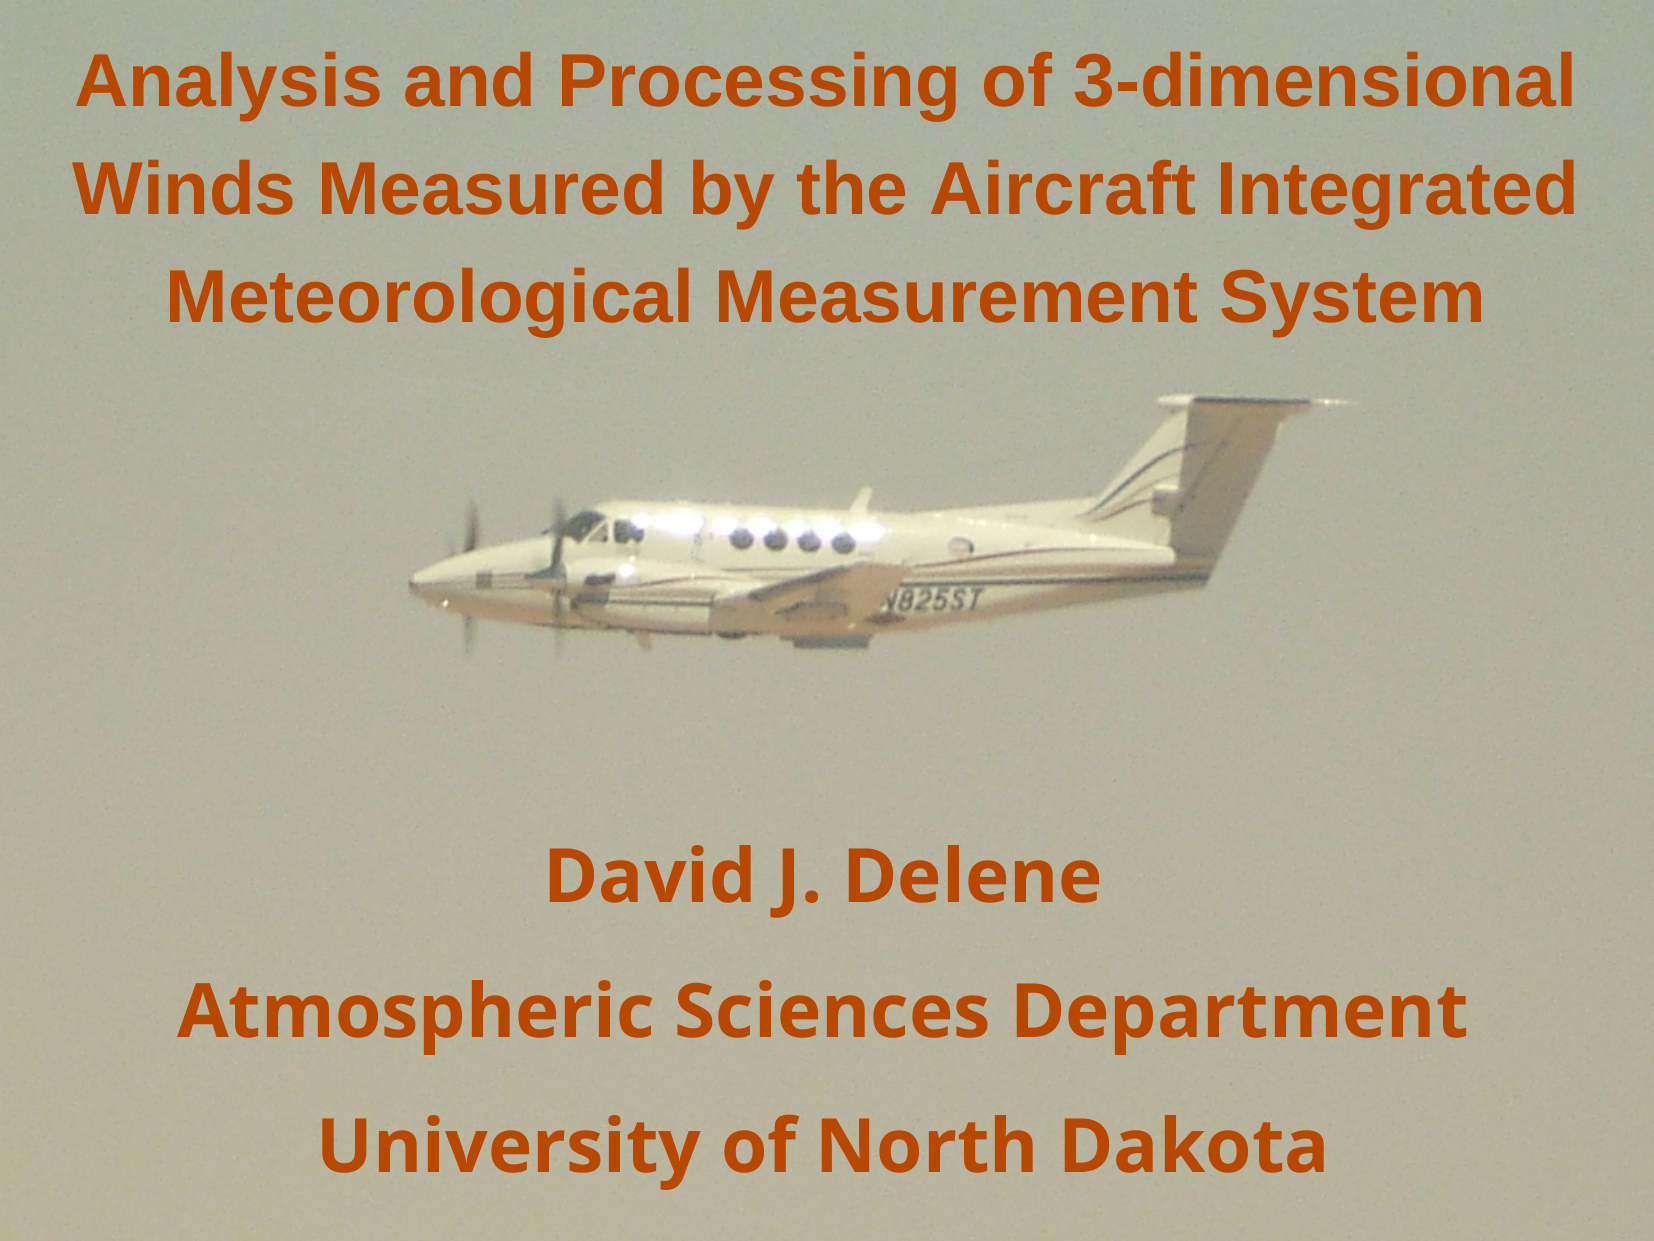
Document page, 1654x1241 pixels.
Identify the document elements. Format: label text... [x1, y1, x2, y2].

picture [0, 0, 1654, 1241]
text_box Analysis and Processing of 3-dimensional Winds Measured by the Aircraft Integrated Meteorological Measurement System [0, 13, 1653, 338]
text_box David J. Delene Atmospheric Sciences Department University of North Dakota [0, 775, 1647, 1200]
